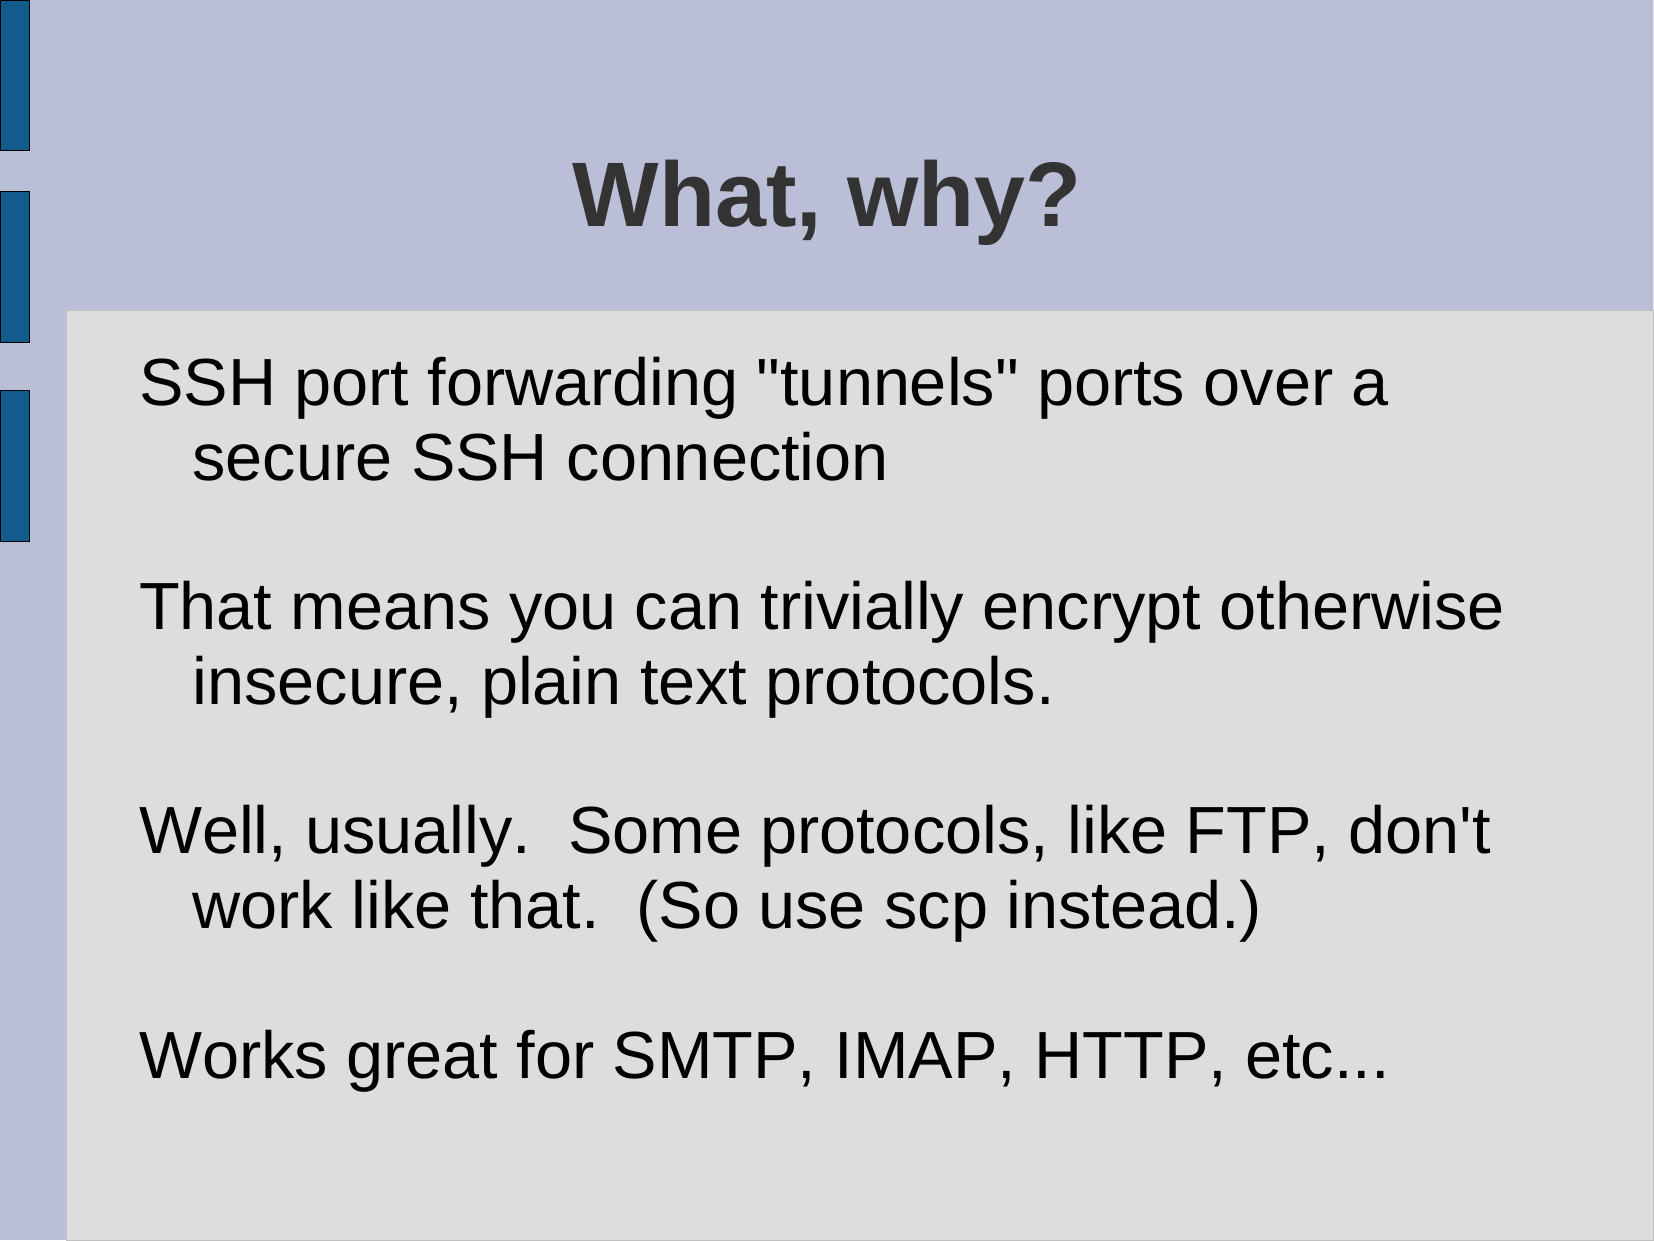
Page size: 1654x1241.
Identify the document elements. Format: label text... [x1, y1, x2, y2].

title What, why? [121, 91, 1534, 299]
list SSH port forwarding "tunnels" ports over a secure SSH connection That means you can trivially encrypt otherwise insecure, plain text protocols. Well, usually. Some protocols, like FTP, don't work like that. (So use scp instead.) Works great for SMTP, IMAP, HTTP, etc... [121, 344, 1534, 1112]
